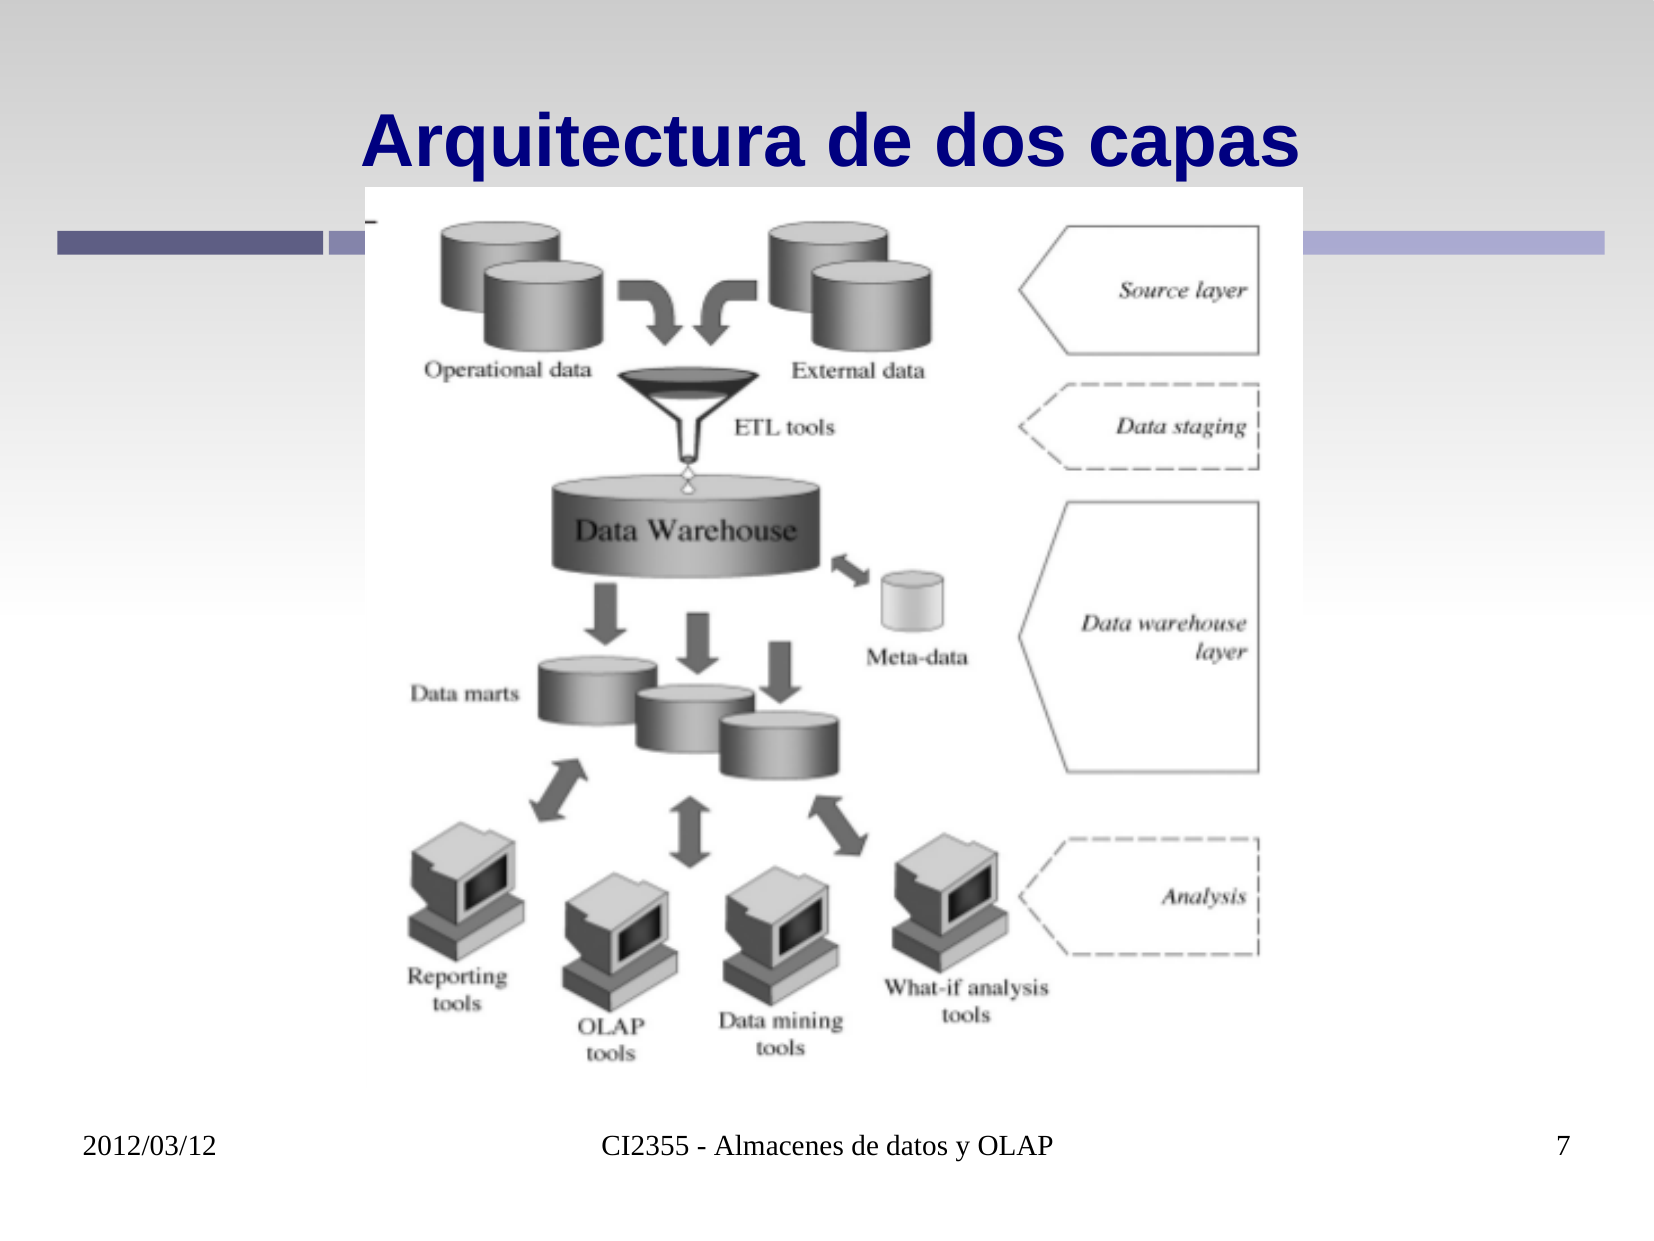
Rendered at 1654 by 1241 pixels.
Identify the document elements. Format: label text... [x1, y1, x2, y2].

title Arquitectura de dos capas [86, 55, 1576, 226]
picture [365, 187, 1303, 1088]
